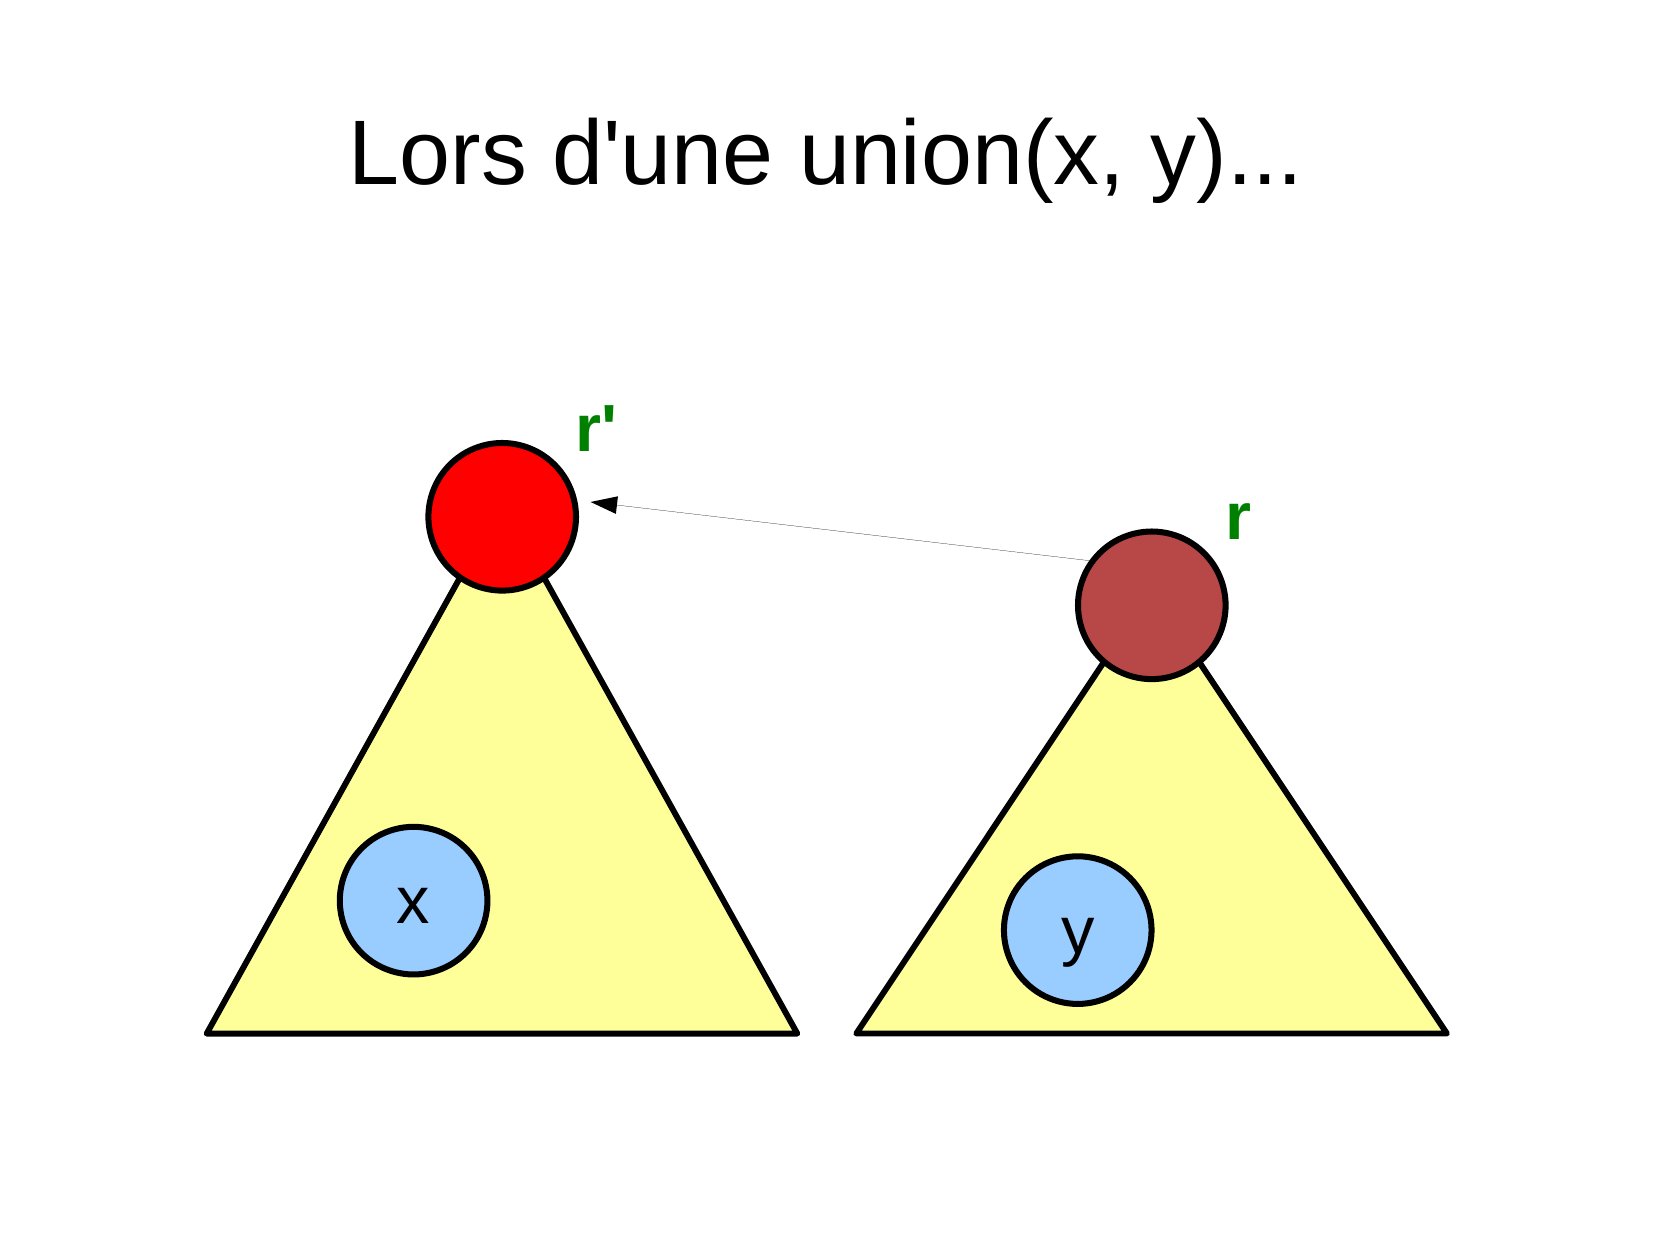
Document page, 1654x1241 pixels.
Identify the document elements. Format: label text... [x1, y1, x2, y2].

text_box [206, 442, 798, 1034]
text_box r' [561, 383, 633, 474]
text_box [856, 531, 1447, 1034]
title Lors d'une union(x, y)... [82, 49, 1571, 257]
text_box y [1003, 856, 1152, 1004]
text_box r [1210, 471, 1267, 562]
text_box x [339, 826, 488, 975]
